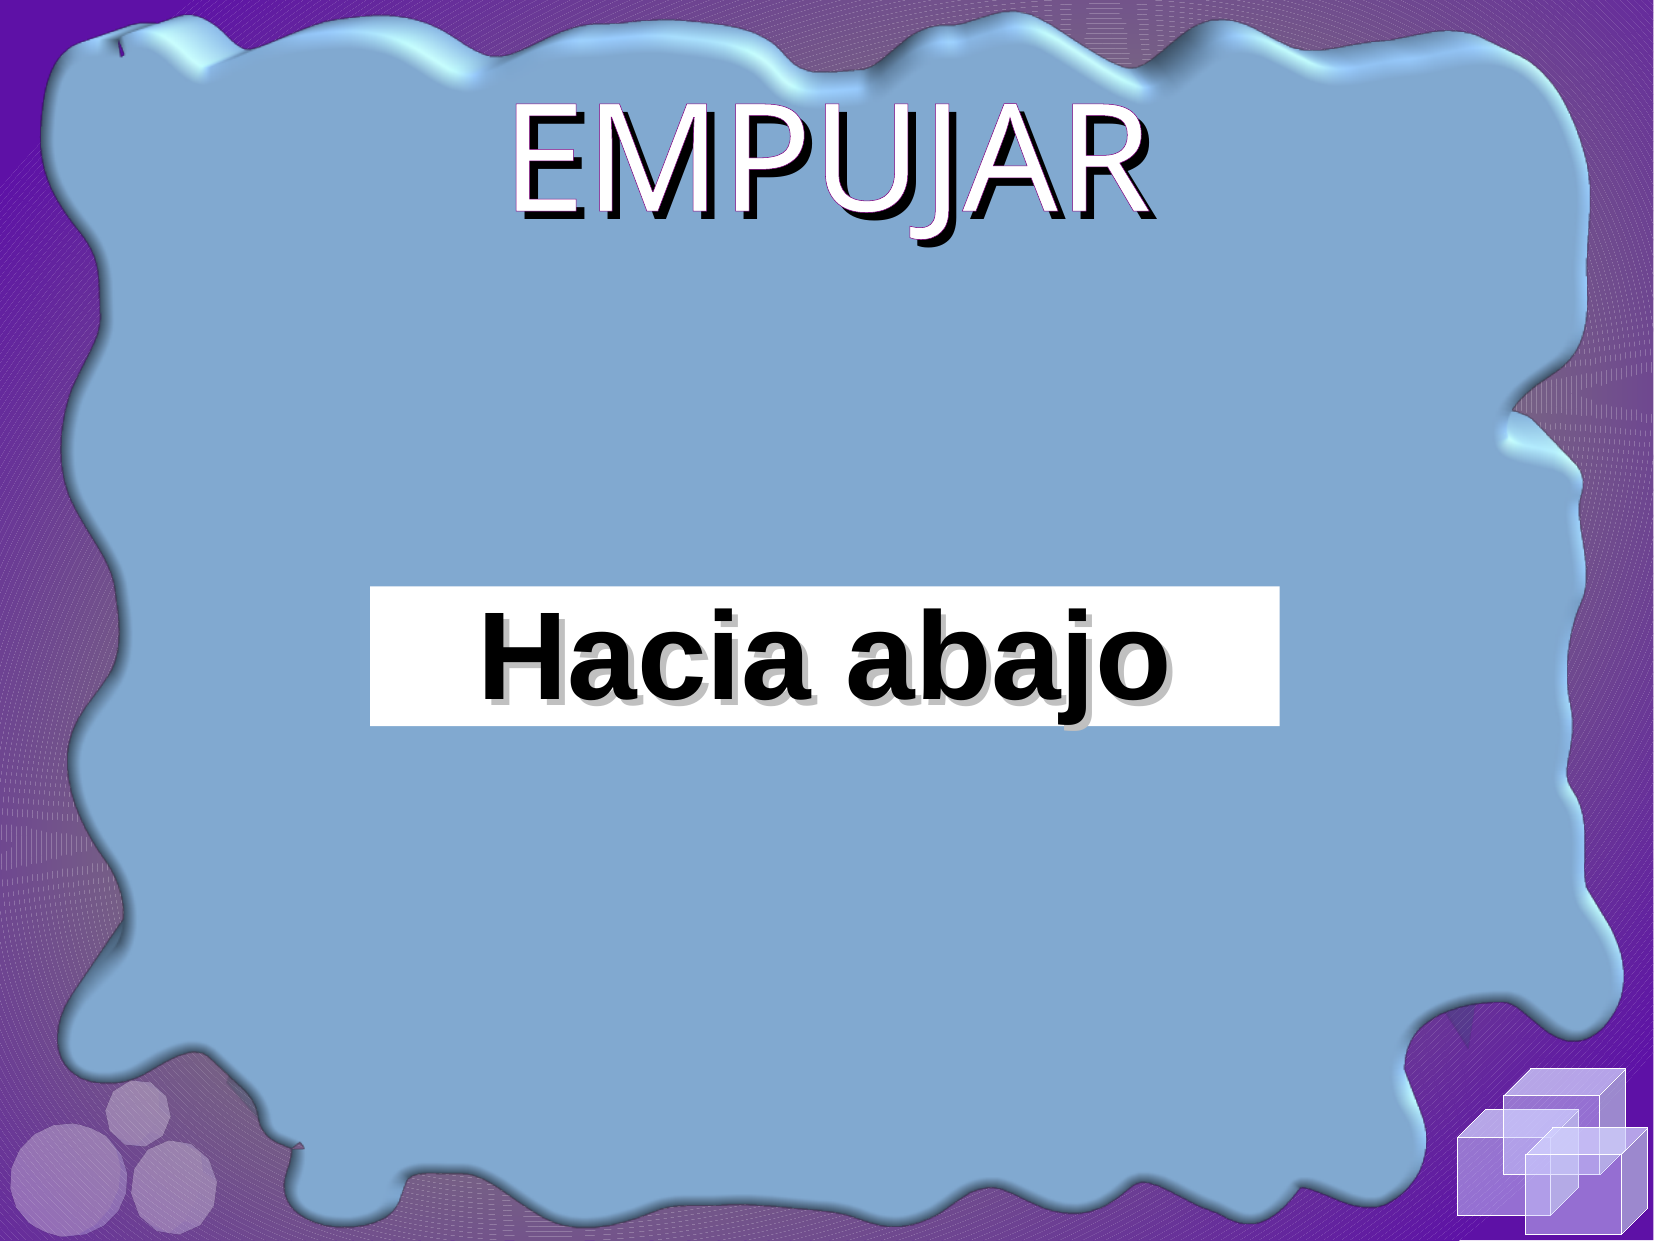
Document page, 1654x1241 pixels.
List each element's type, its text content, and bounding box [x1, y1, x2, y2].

title EMPUJAR [82, 47, 1571, 259]
title Hacia abajo [370, 586, 1280, 727]
